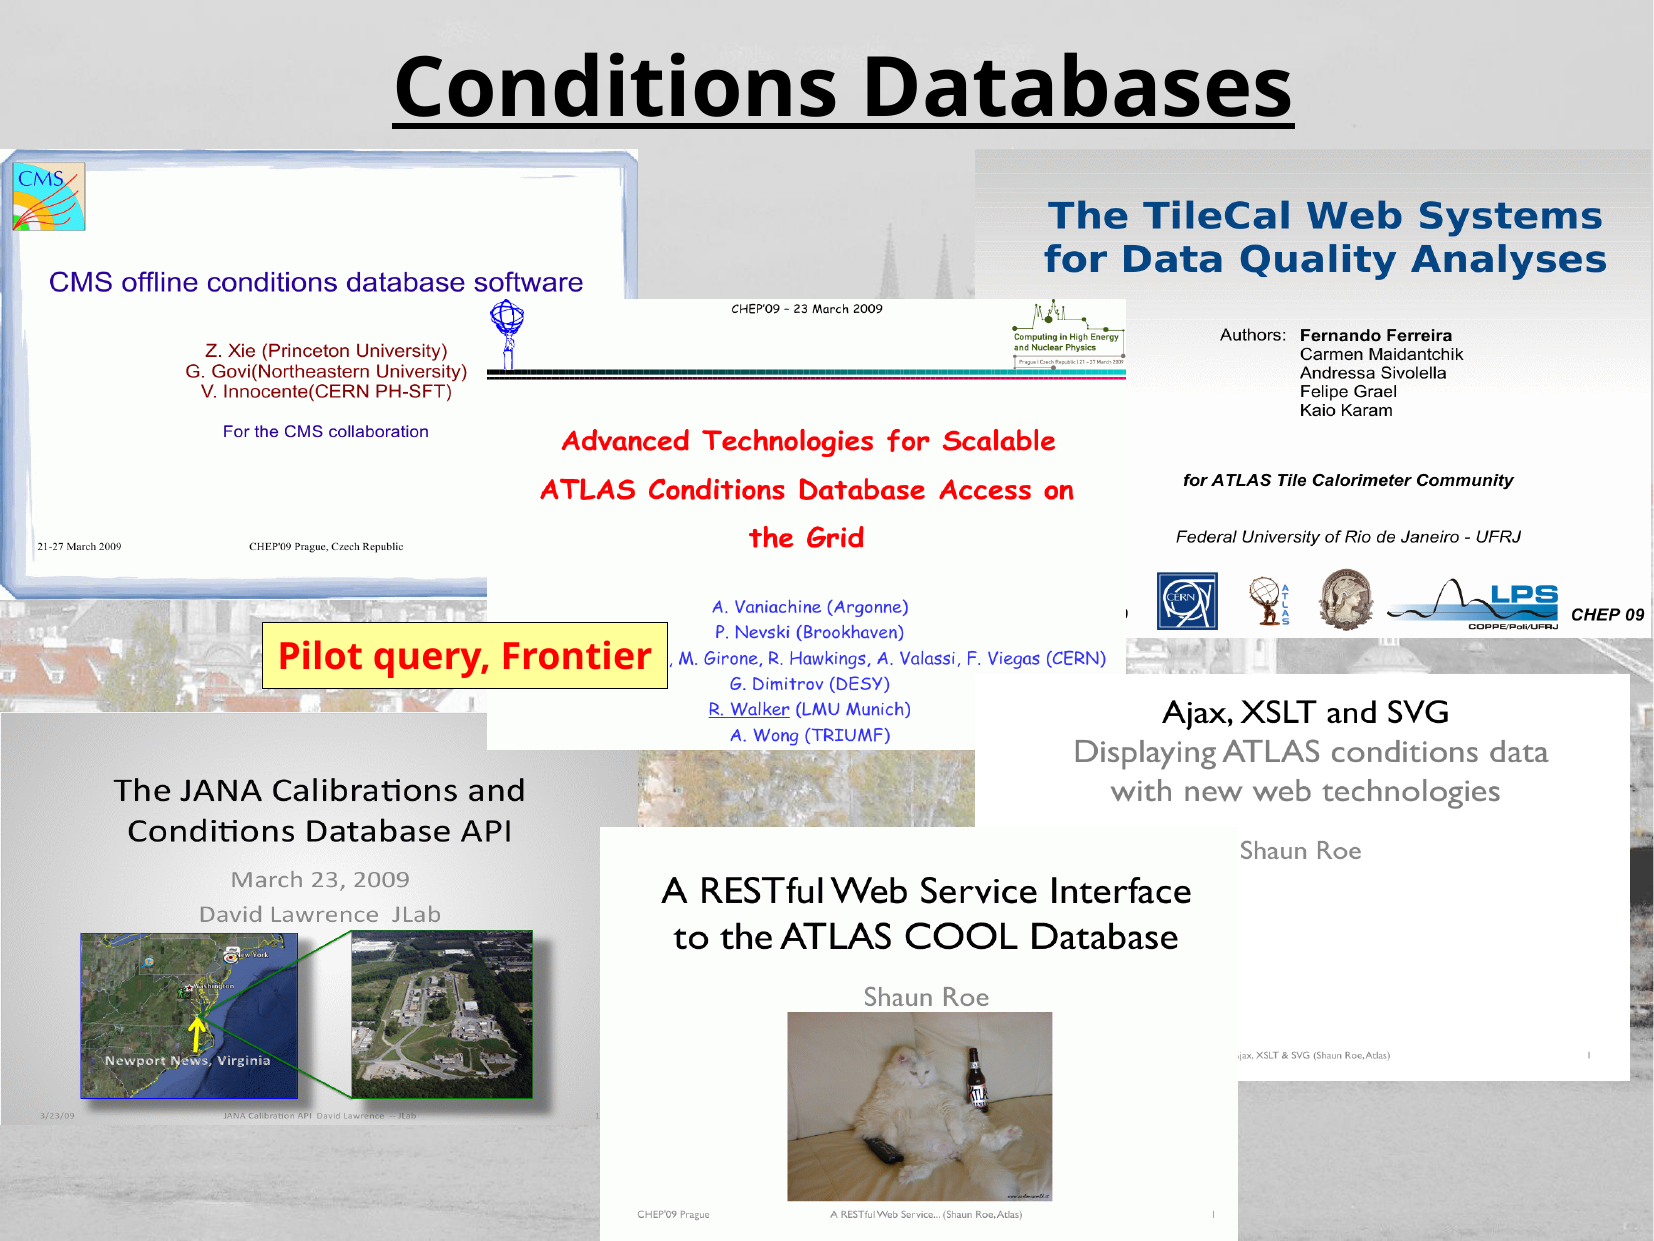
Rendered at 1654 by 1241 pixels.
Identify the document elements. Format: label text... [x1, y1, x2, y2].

title Conditions Databases [149, 0, 1538, 168]
picture [0, 0, 1654, 1241]
text_box Pilot query, Frontier [262, 622, 635, 676]
